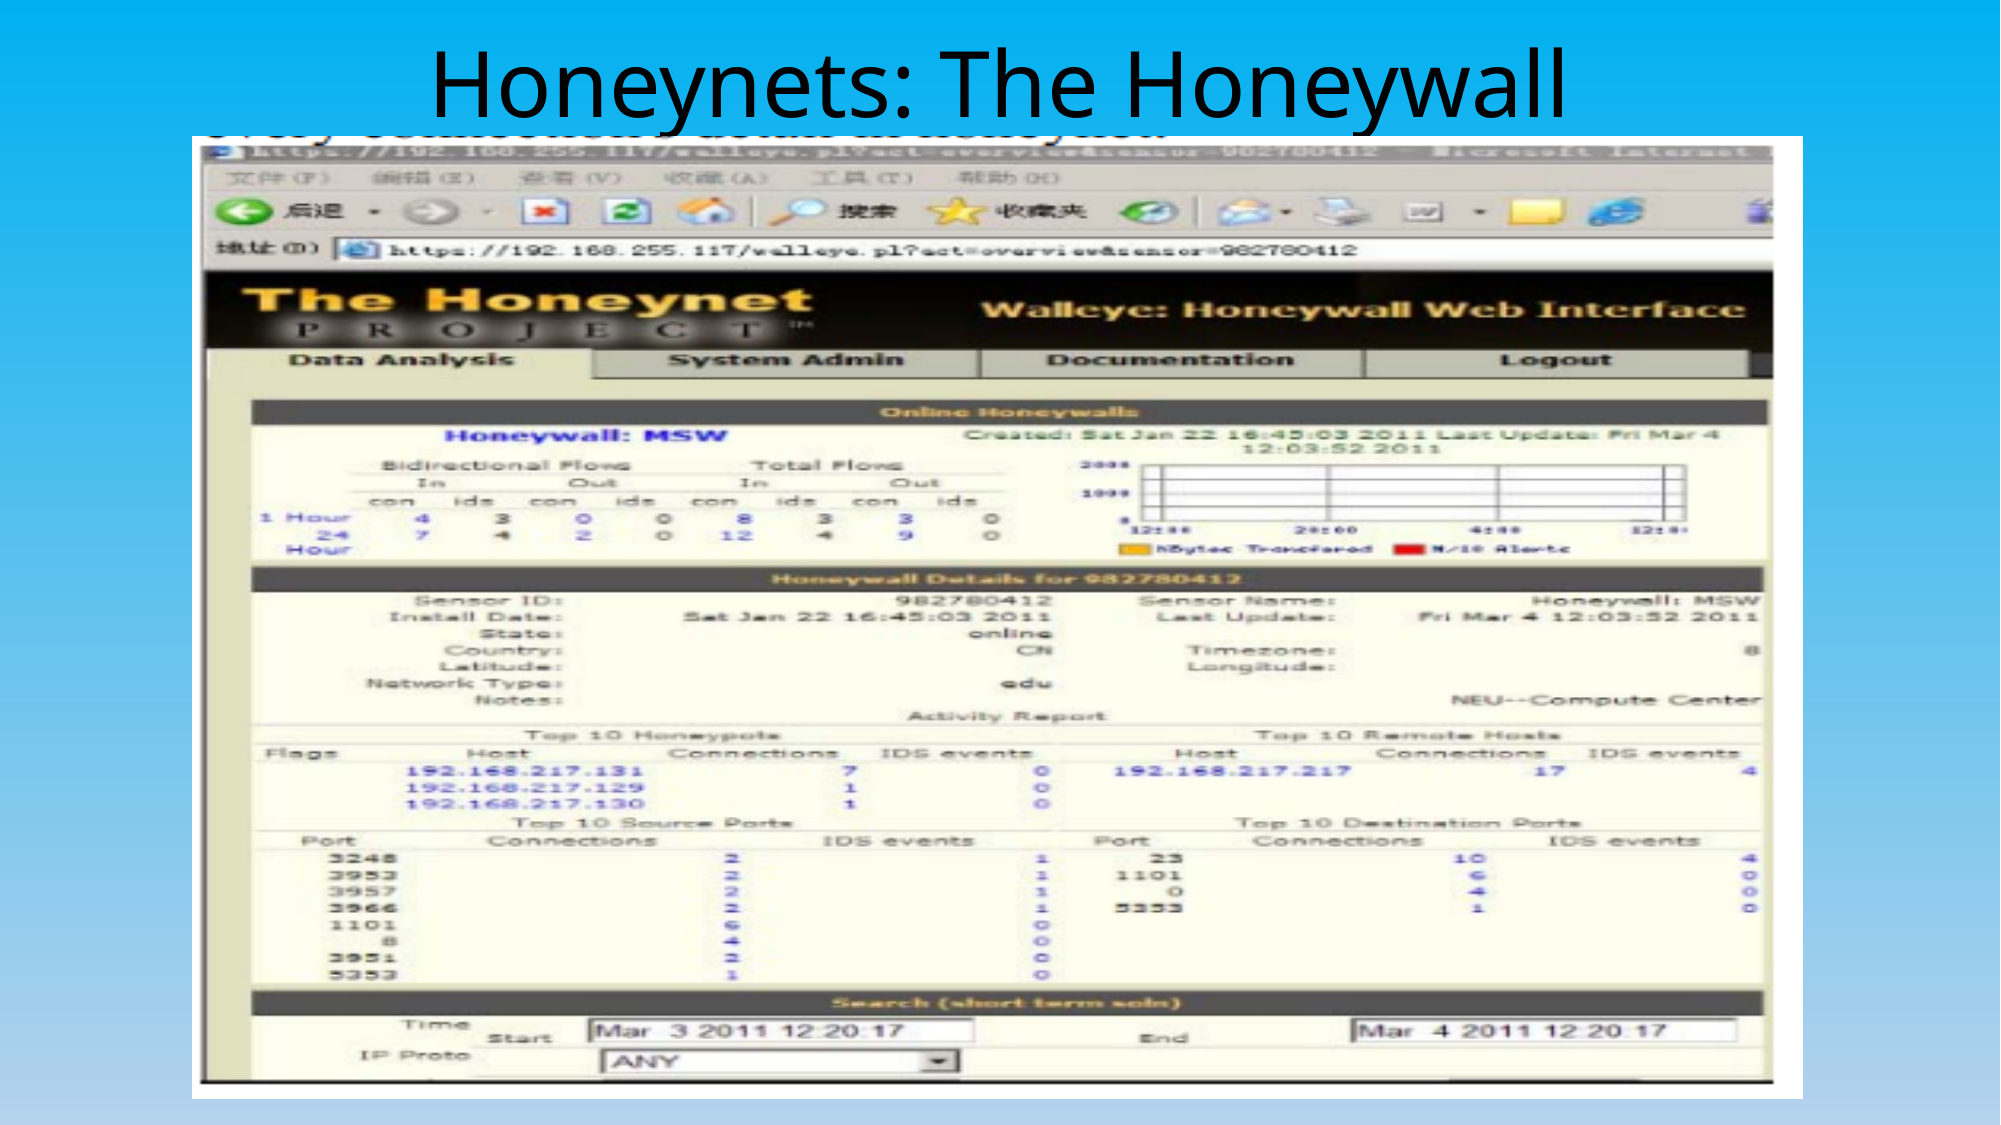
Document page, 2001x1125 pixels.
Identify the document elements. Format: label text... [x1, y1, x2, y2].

title Honeynets: The Honeywall [137, 0, 1863, 197]
picture [192, 136, 1803, 1099]
